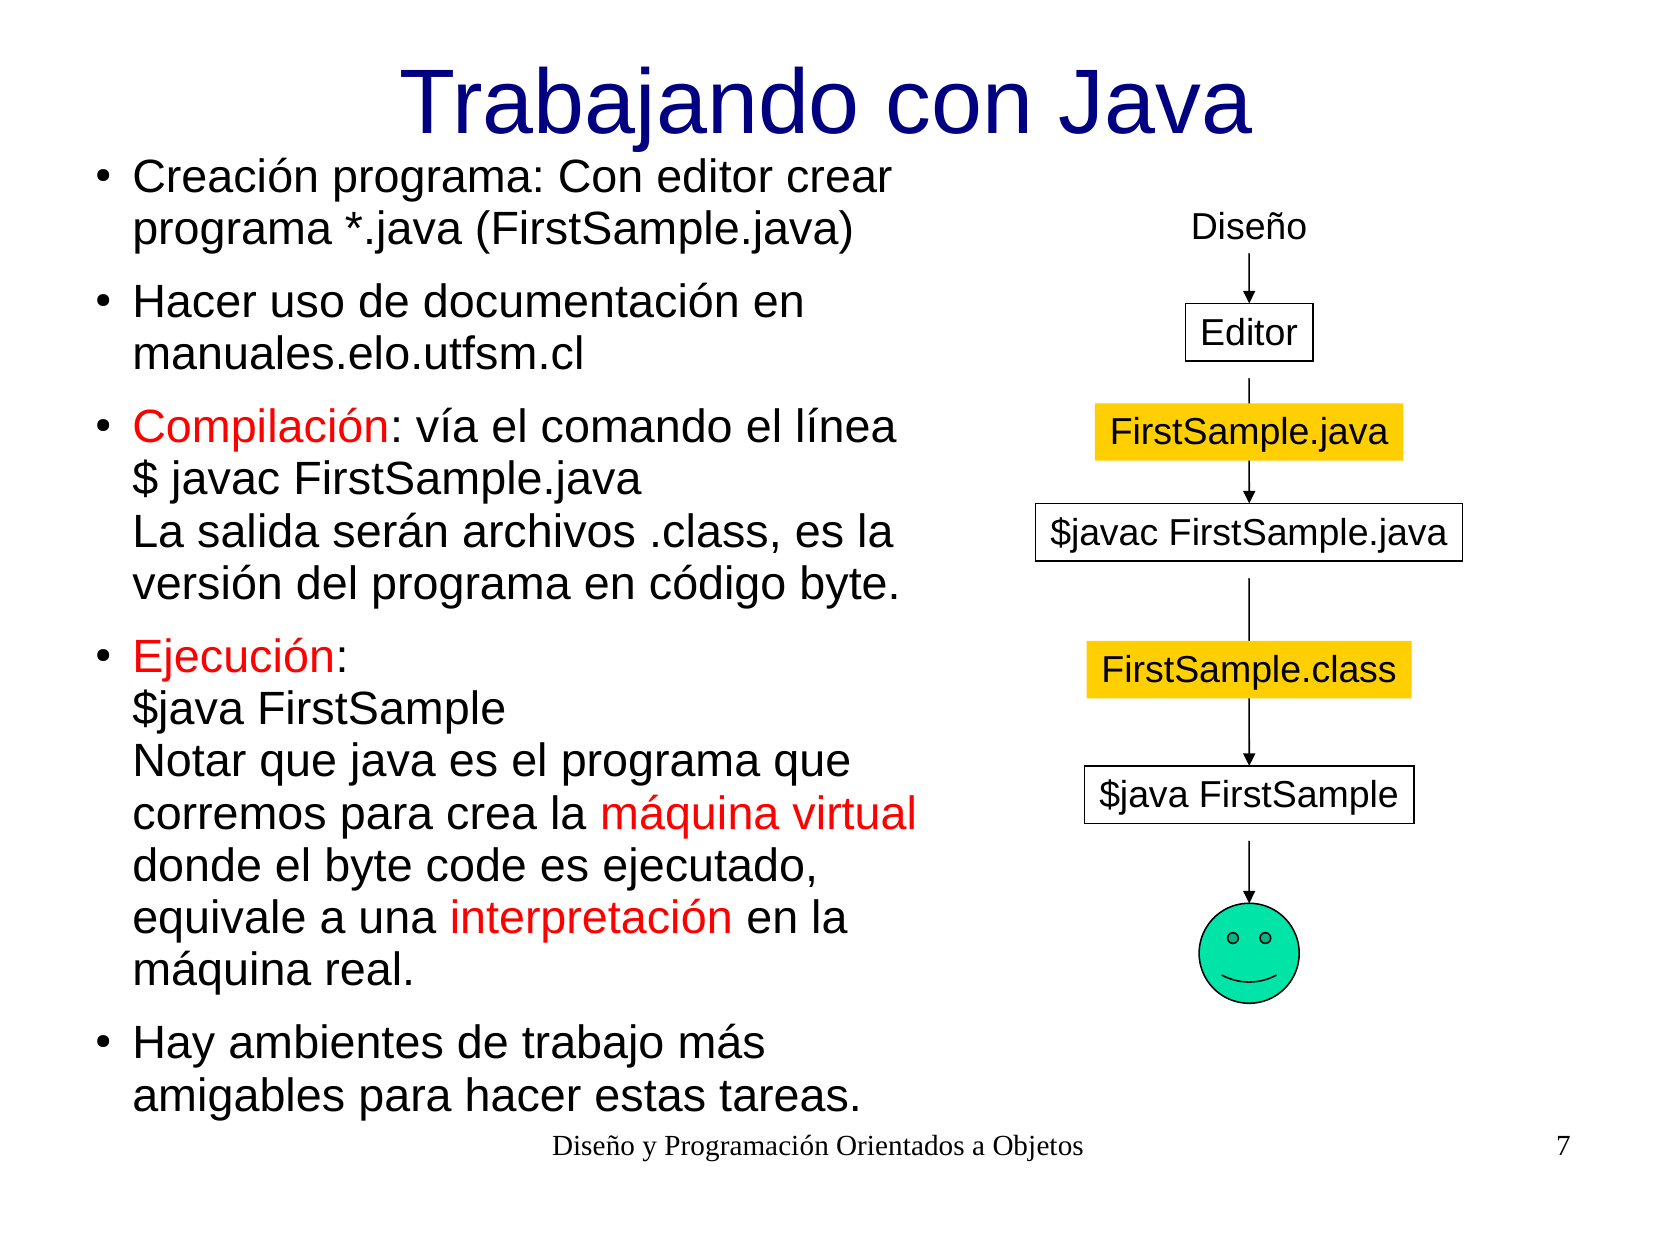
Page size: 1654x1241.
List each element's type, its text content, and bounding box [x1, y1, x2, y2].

text_box FirstSample.class [1086, 640, 1412, 699]
text_box FirstSample.java [1094, 403, 1404, 461]
text_box Editor [1185, 303, 1313, 361]
text_box $java FirstSample [1084, 765, 1414, 824]
title Trabajando con Java [82, 44, 1571, 159]
text_box $javac FirstSample.java [1035, 503, 1463, 561]
list Creación programa: Con editor crear programa *.java (FirstSample.java) Hacer uso de documentación en manuales.elo.utfsm.cl Compilación: vía el comando el línea $ javac FirstSample.java La salida serán archivos .class, es la versión del programa en código byte. Ejecución: $java FirstSample Notar que java es el programa que corremos para crea la máquina virtual donde el byte code es ejecutado, equivale a una interpretación en la máquina real. Hay ambientes de trabajo más amigables para hacer estas tareas. [82, 150, 976, 1126]
text_box Diseño [1176, 197, 1323, 256]
